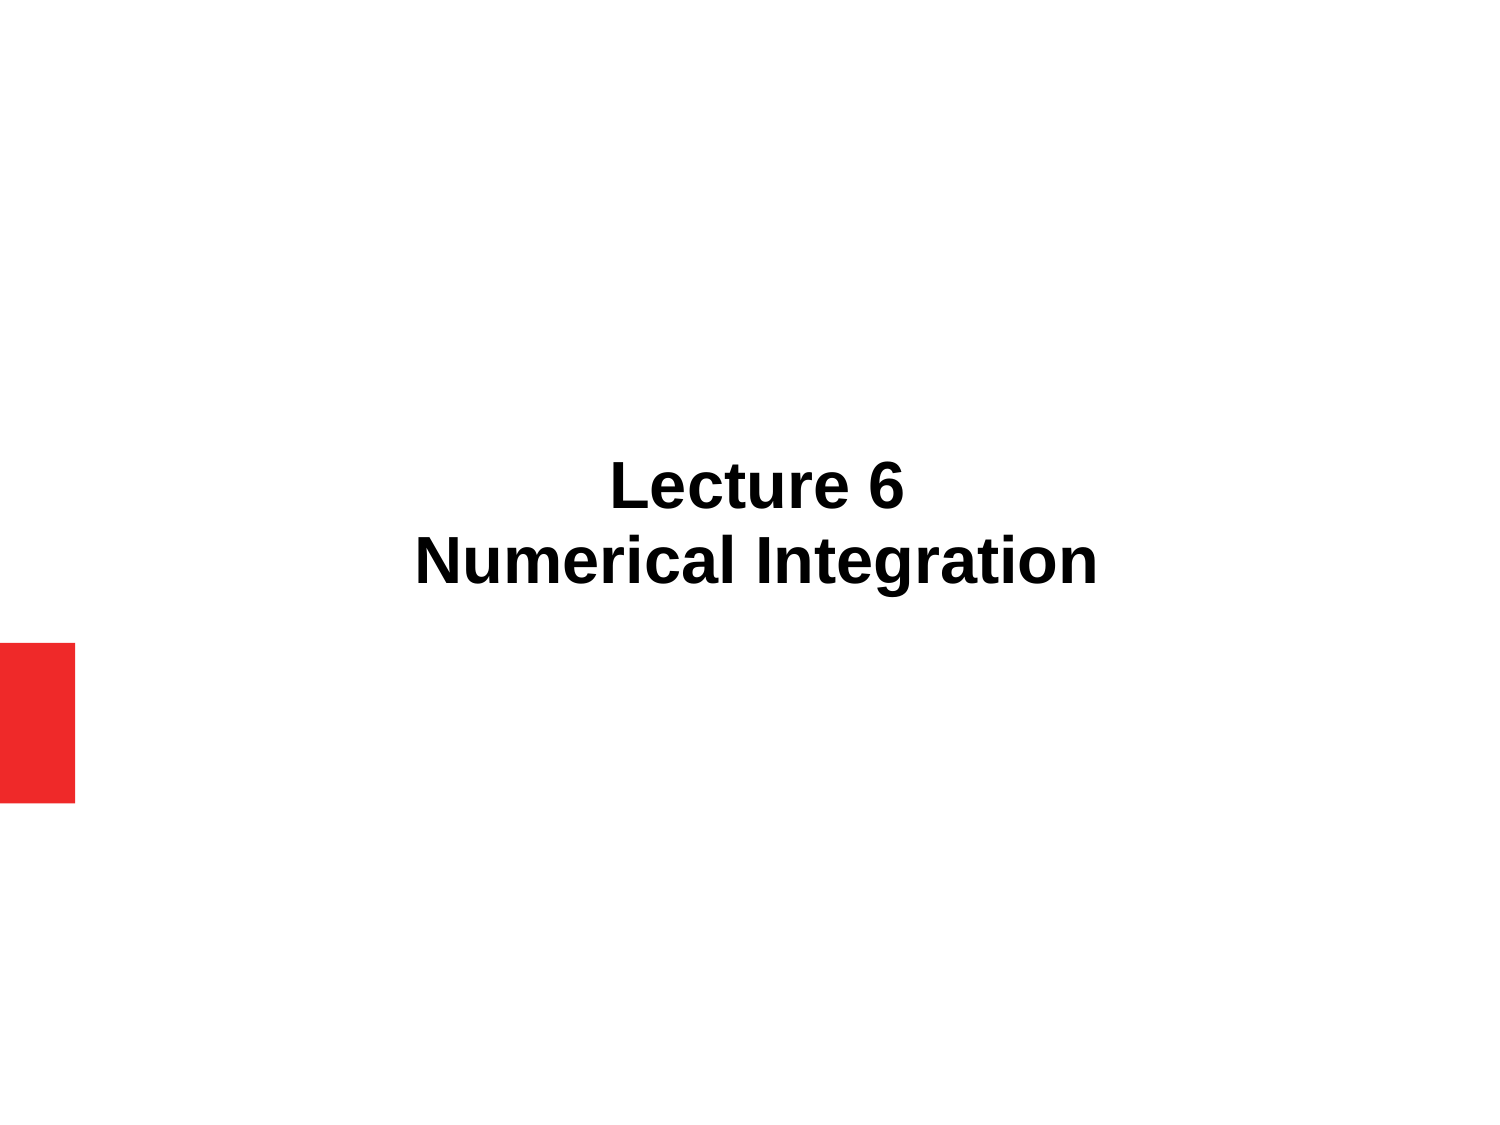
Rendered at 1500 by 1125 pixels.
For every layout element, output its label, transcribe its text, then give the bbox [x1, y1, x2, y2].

subtitle Lecture 6 Numerical Integration [120, 26, 1396, 1021]
